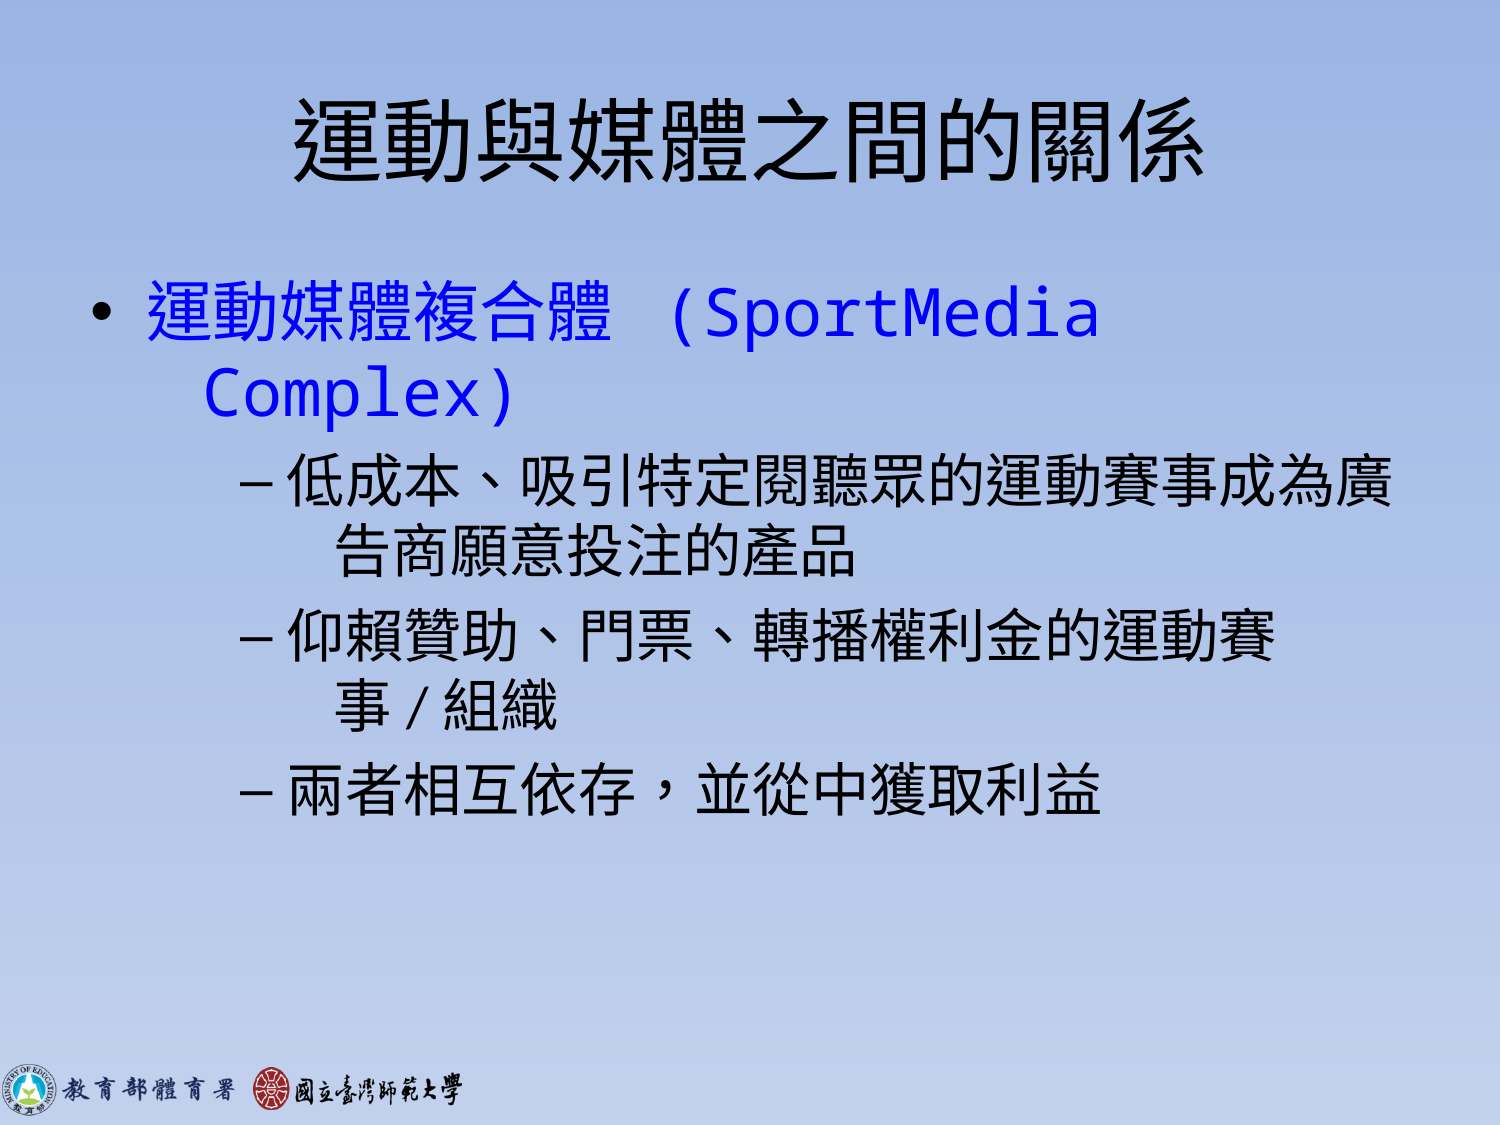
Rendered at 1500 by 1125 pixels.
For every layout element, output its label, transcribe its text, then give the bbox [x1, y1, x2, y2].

list 運動媒體複合體 (SportMedia Complex) 低成本、吸引特定閱聽眾的運動賽事成為廣告商願意投注的產品 仰賴贊助、門票、轉播權利金的運動賽事/組織 兩者相互依存，並從中獲取利益 [75, 262, 1426, 1005]
title 運動與媒體之間的關係 [75, 45, 1426, 233]
